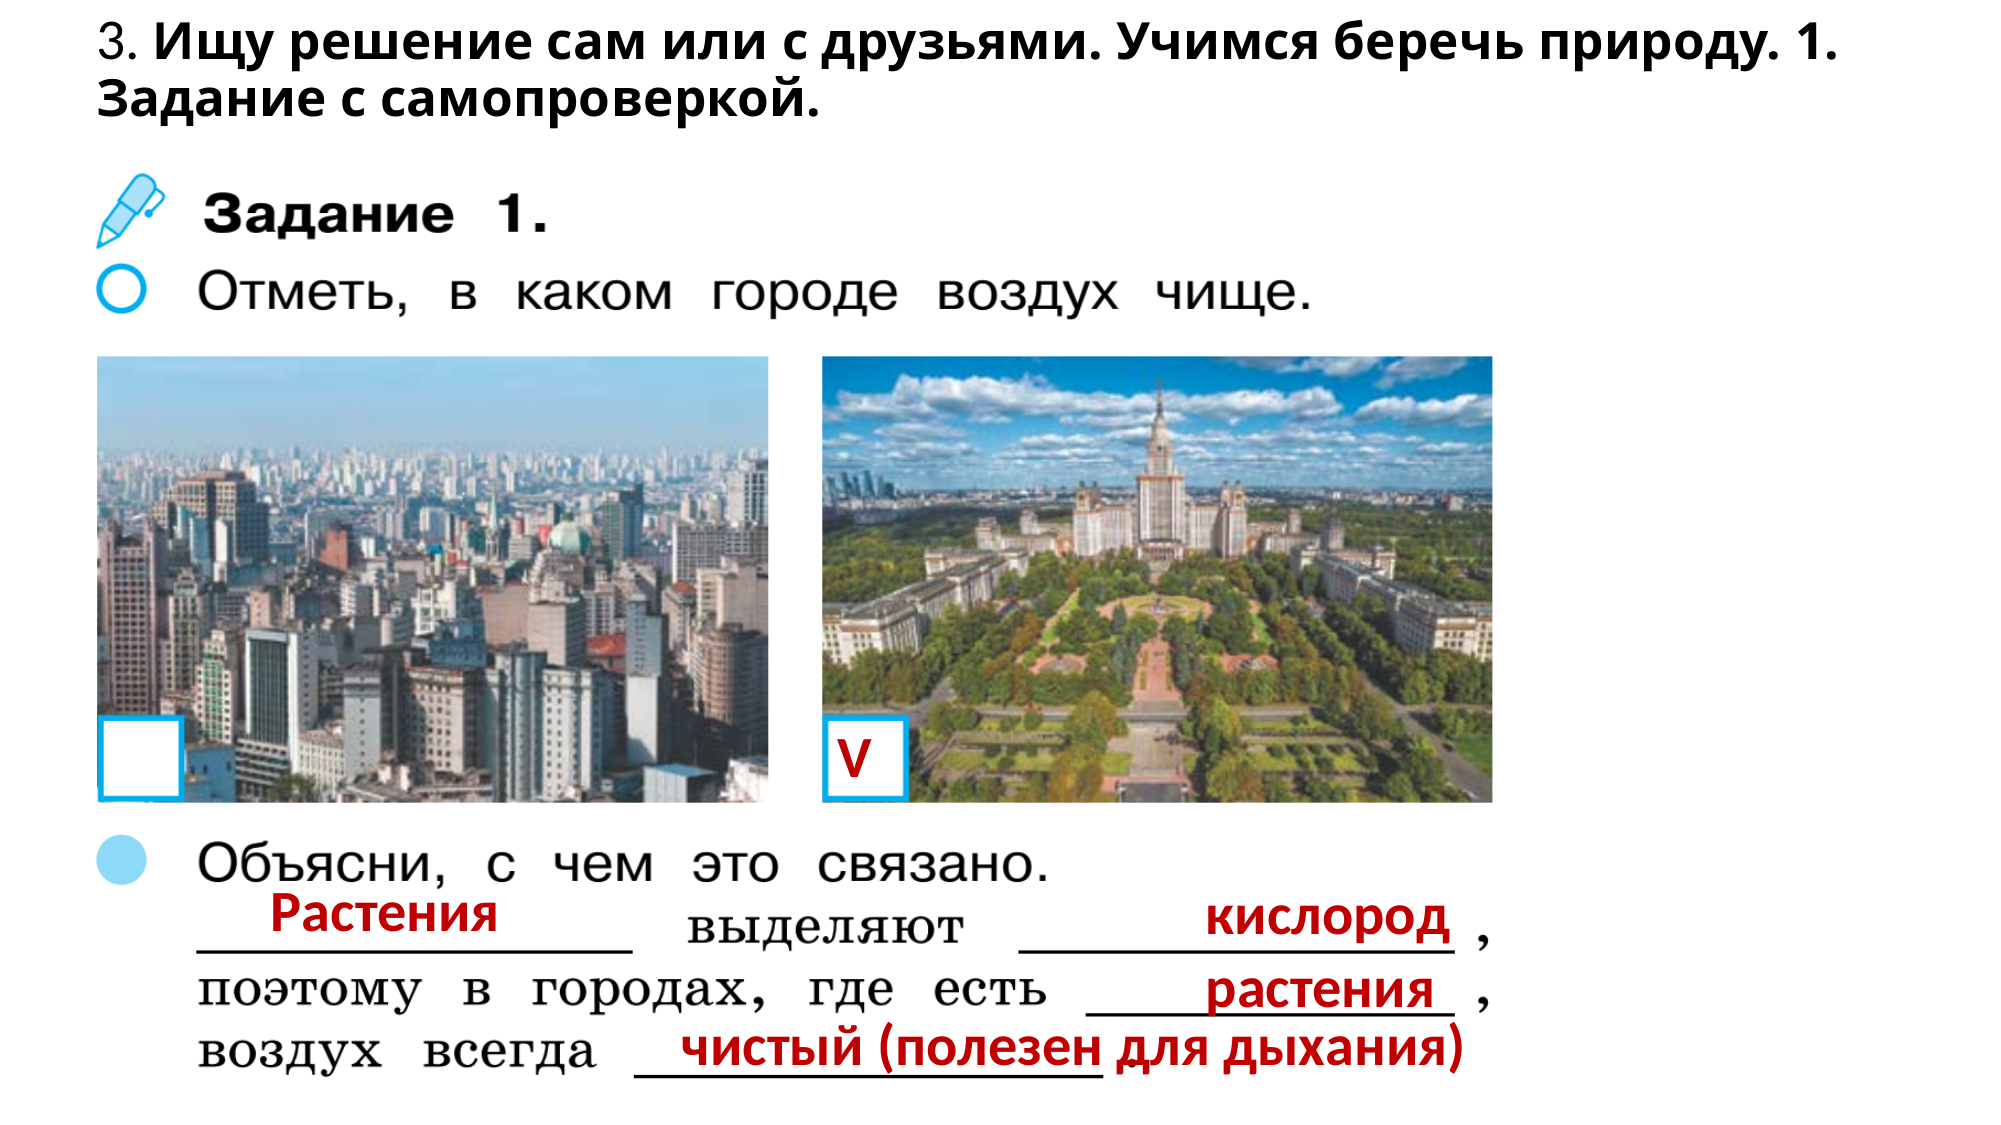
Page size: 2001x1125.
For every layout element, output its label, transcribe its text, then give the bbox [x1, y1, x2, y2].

title 3. Ищу решение сам или с друзьями. Учимся беречь природу. 1. Задание с самопроверкой. [81, 1, 1919, 136]
text_box V [822, 712, 888, 798]
text_box чистый (полезен для дыхания) [666, 999, 1495, 1086]
text_box кислород [1190, 868, 1467, 955]
text_box Растения [255, 865, 518, 952]
picture [31, 158, 1542, 1086]
text_box растения [1190, 955, 1454, 999]
